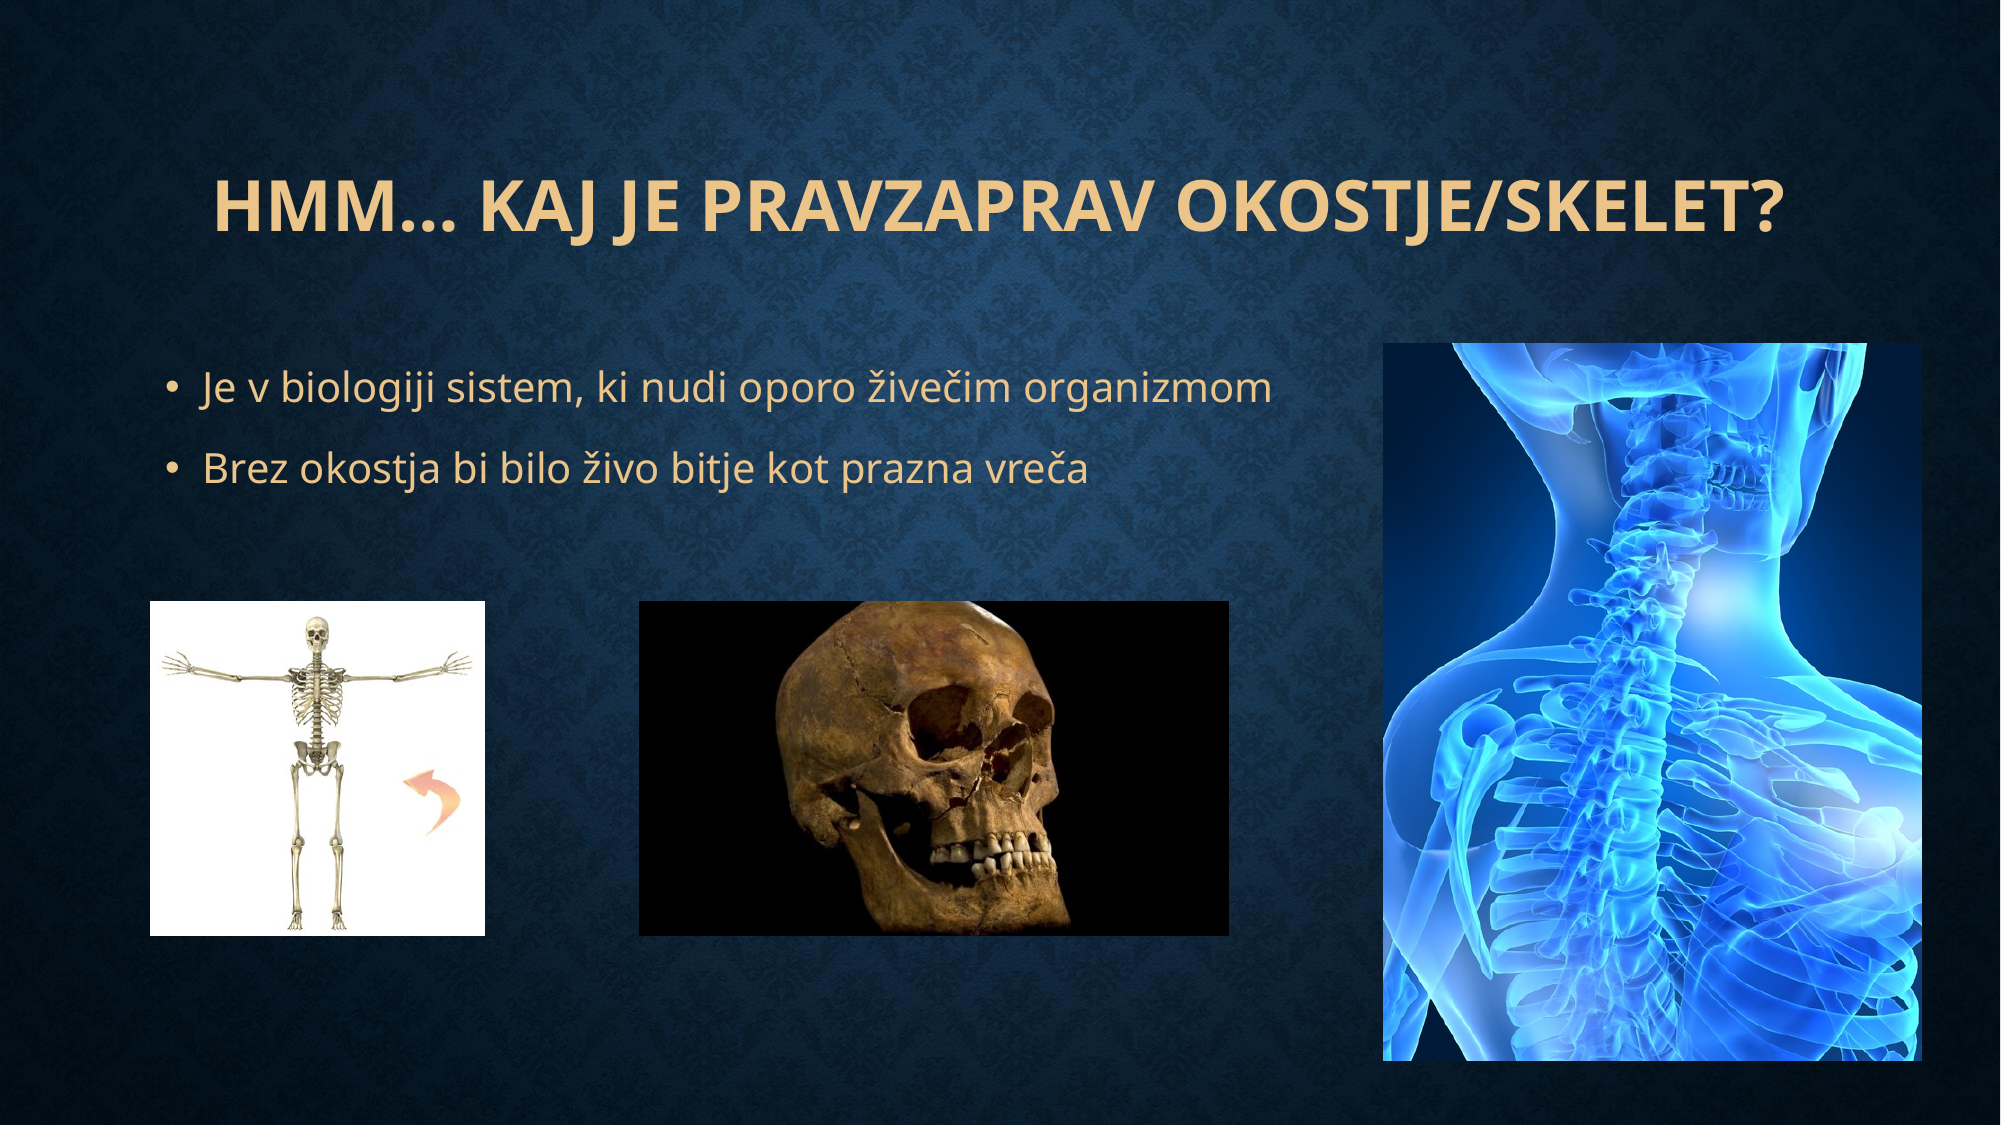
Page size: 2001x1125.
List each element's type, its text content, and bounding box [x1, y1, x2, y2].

picture [0, 0, 2001, 1125]
list Je v biologiji sistem, ki nudi oporo živečim organizmom Brez okostja bi bilo živo bitje kot prazna vreča [150, 343, 1383, 950]
title HMM… KAJ JE PRAVZAPRAV OKOSTJE/skelet? [150, 99, 1849, 318]
